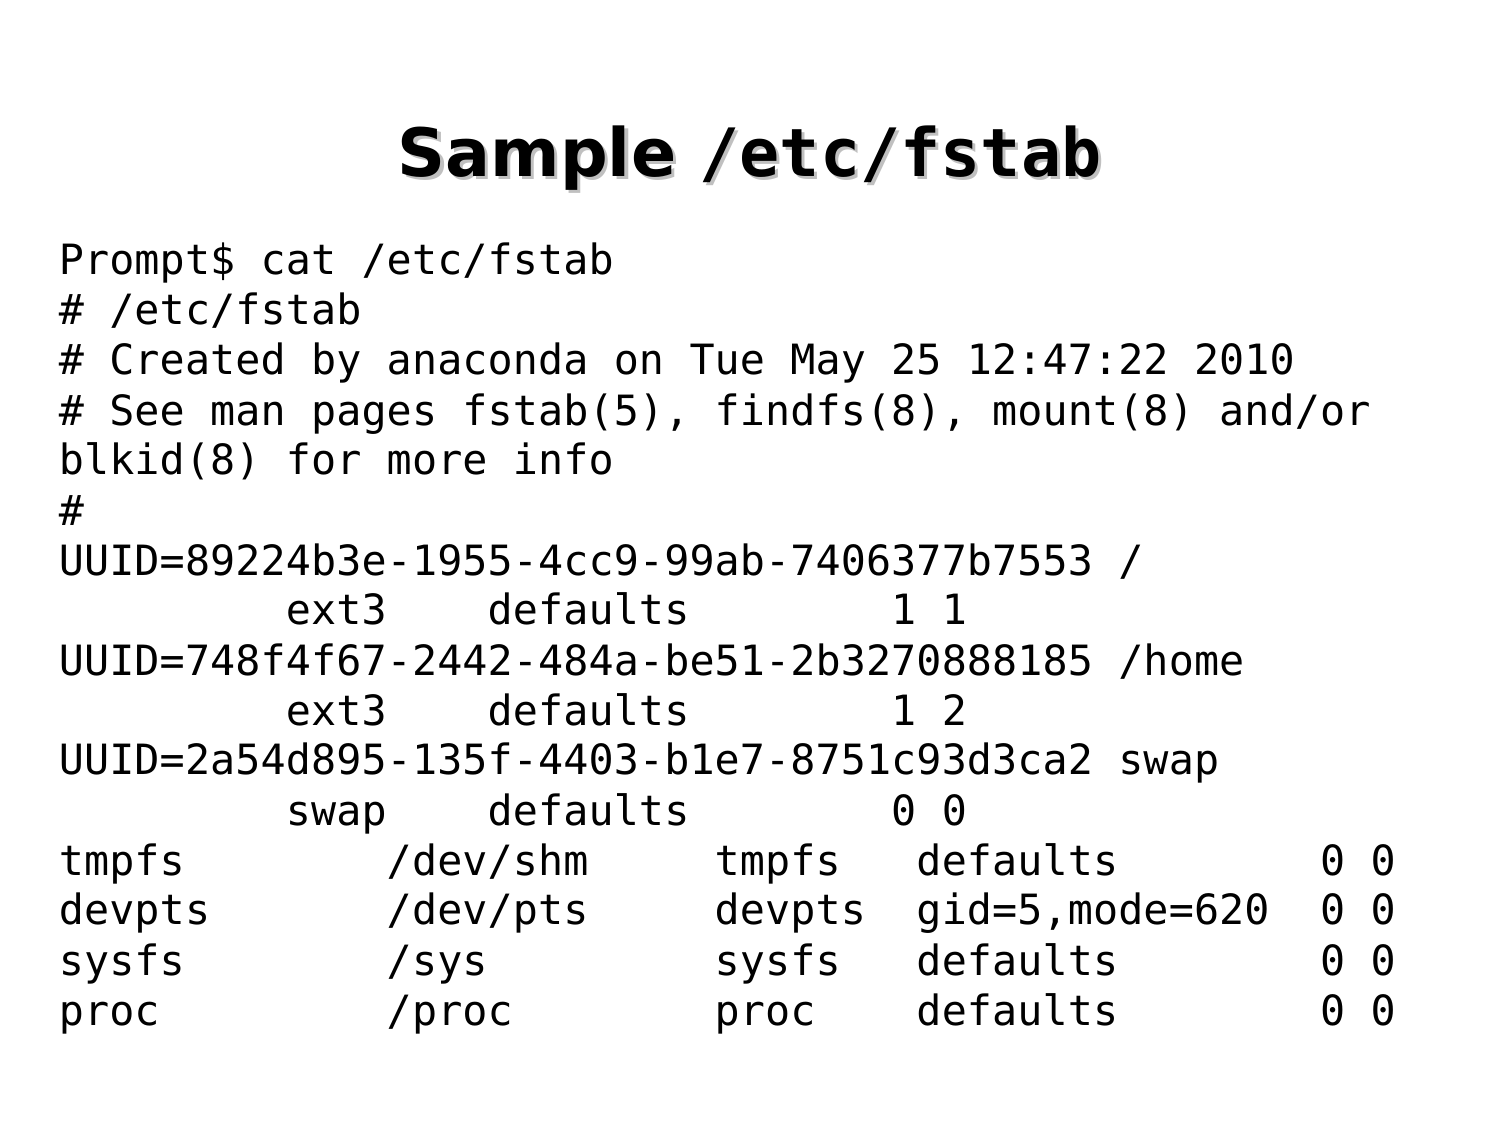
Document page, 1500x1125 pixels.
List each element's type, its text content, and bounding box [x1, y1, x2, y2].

title Sample /etc/fstab [112, 92, 1388, 207]
subtitle Prompt$ cat /etc/fstab # /etc/fstab # Created by anaconda on Tue May 25 12:47:22 2010 # See man pages fstab(5), findfs(8), mount(8) and/or blkid(8) for more info # UUID=89224b3e-1955-4cc9-99ab-7406377b7553 / ext3 defaults 1 1 UUID=748f4f67-2442-484a-be51-2b3270888185 /home ext3 defaults 1 2 UUID=2a54d895-135f-4403-b1e7-8751c93d3ca2 swap swap defaults 0 0 tmpfs /dev/shm tmpfs defaults 0 0 devpts /dev/pts devpts gid=5,mode=620 0 0 sysfs /sys sysfs defaults 0 0 proc /proc proc defaults 0 0 [59, 233, 1477, 1034]
